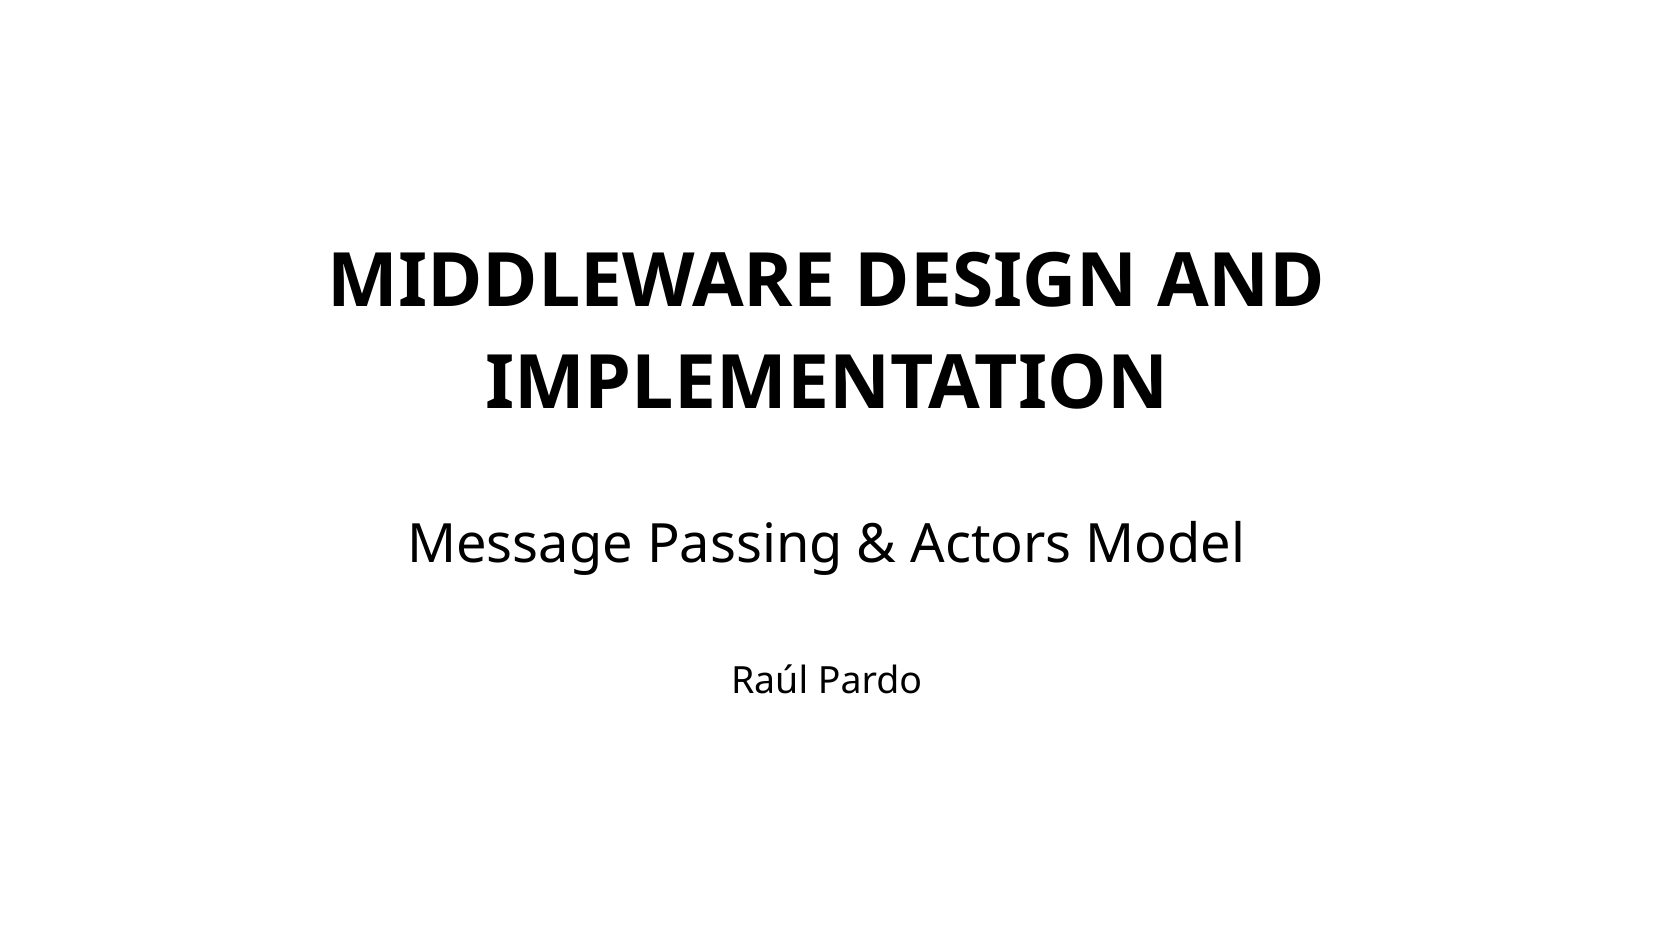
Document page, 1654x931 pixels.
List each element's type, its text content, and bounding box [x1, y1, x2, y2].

subtitle MIDDLEWARE DESIGN AND IMPLEMENTATION Message Passing & Actors Model Raúl Pardo [82, 195, 1571, 735]
